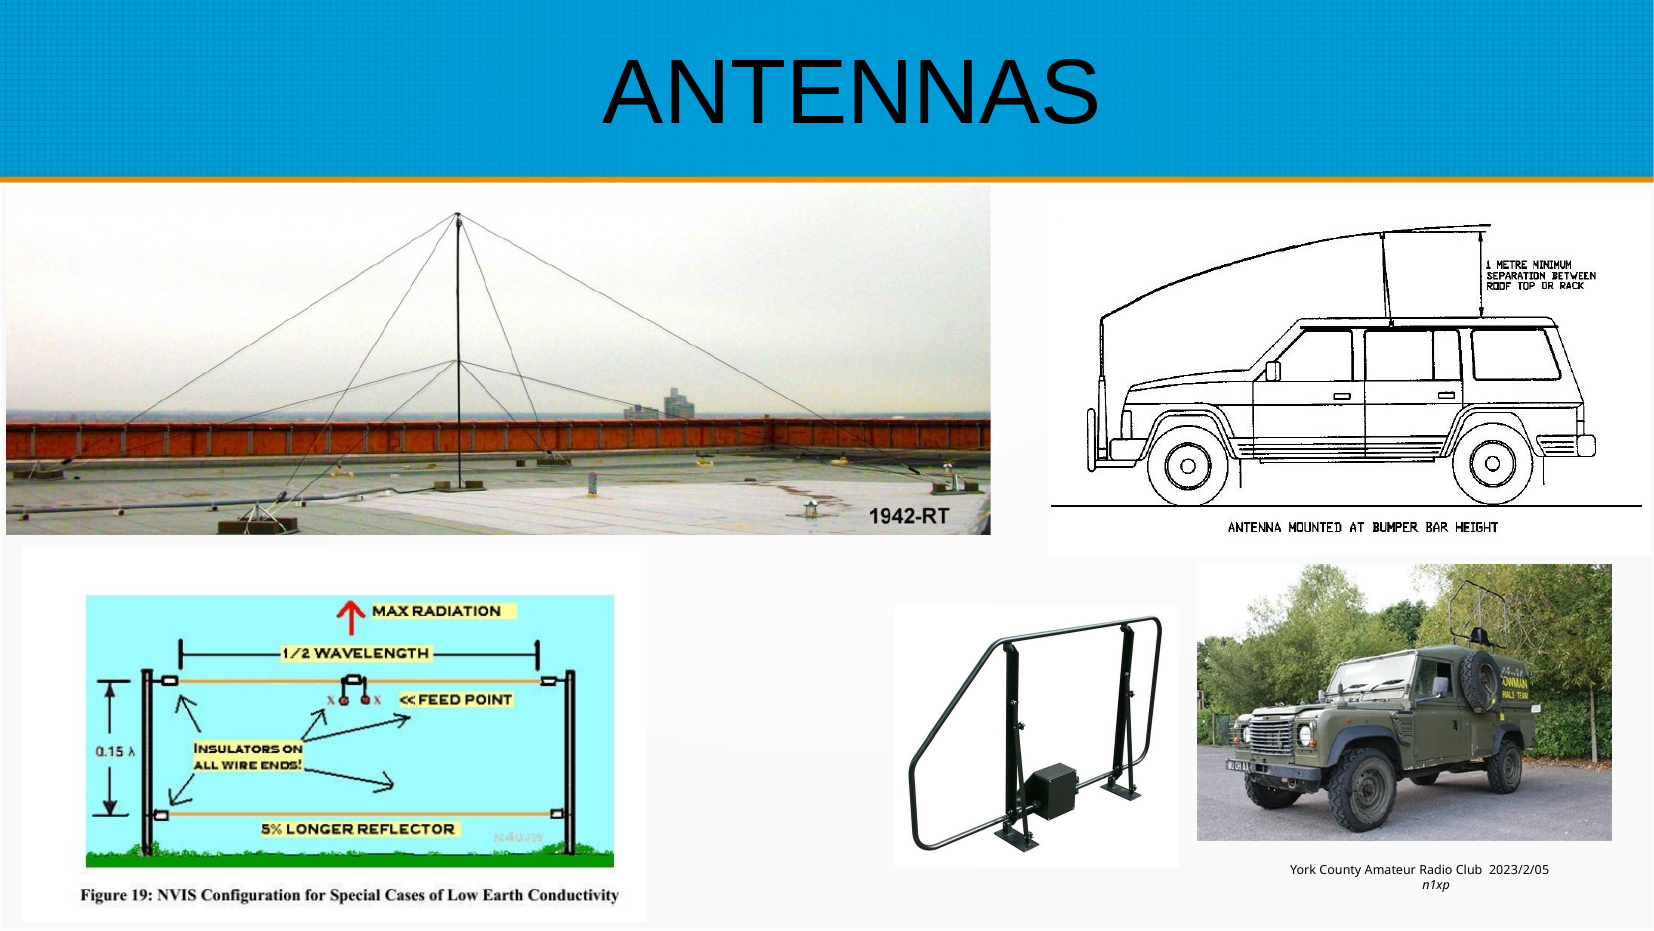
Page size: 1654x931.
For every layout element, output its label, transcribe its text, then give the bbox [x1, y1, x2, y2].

text_box York County Amateur Radio Club 2023/2/05 n1xp [1284, 856, 1588, 897]
picture [0, 175, 1654, 931]
text_box ANTENNAS [230, 33, 1475, 151]
